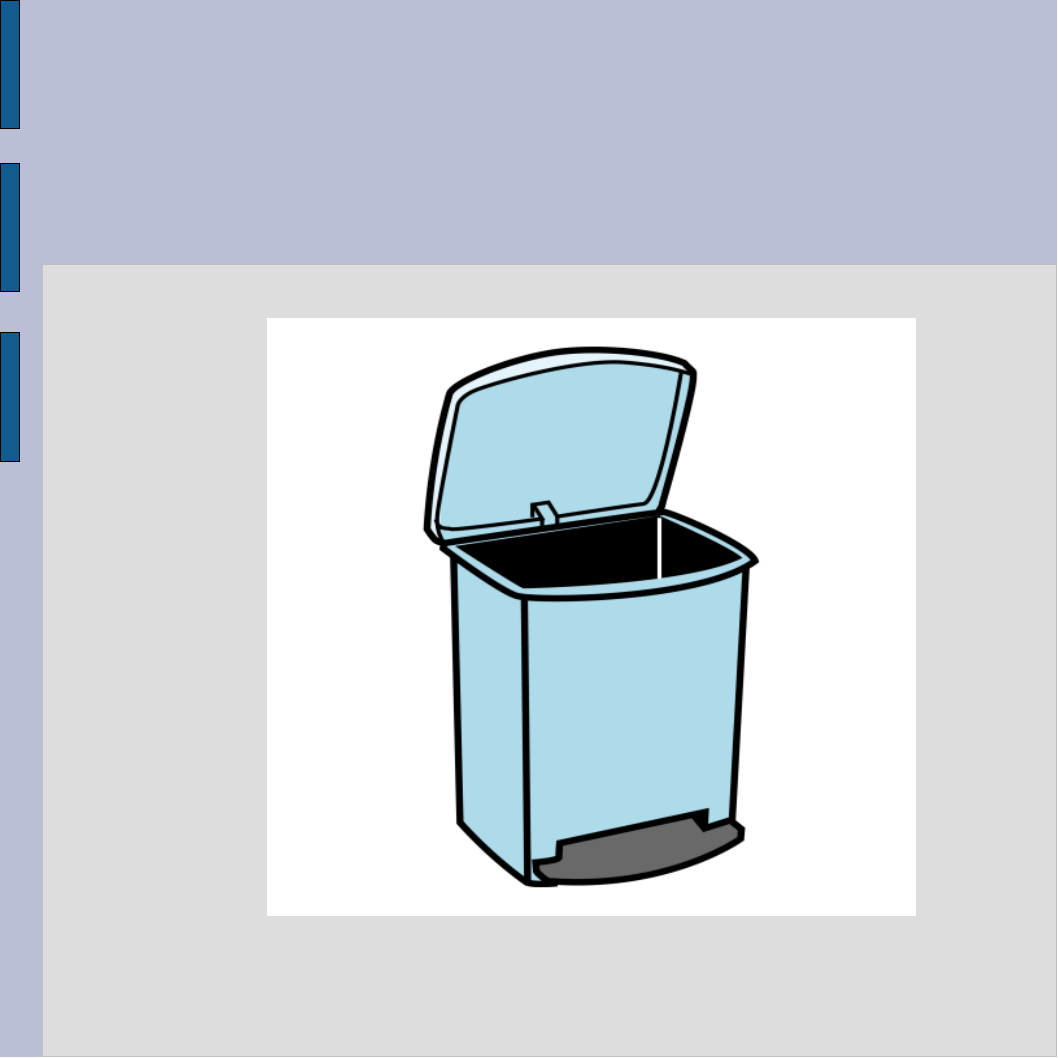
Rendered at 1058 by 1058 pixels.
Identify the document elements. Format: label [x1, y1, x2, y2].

picture [267, 318, 916, 916]
